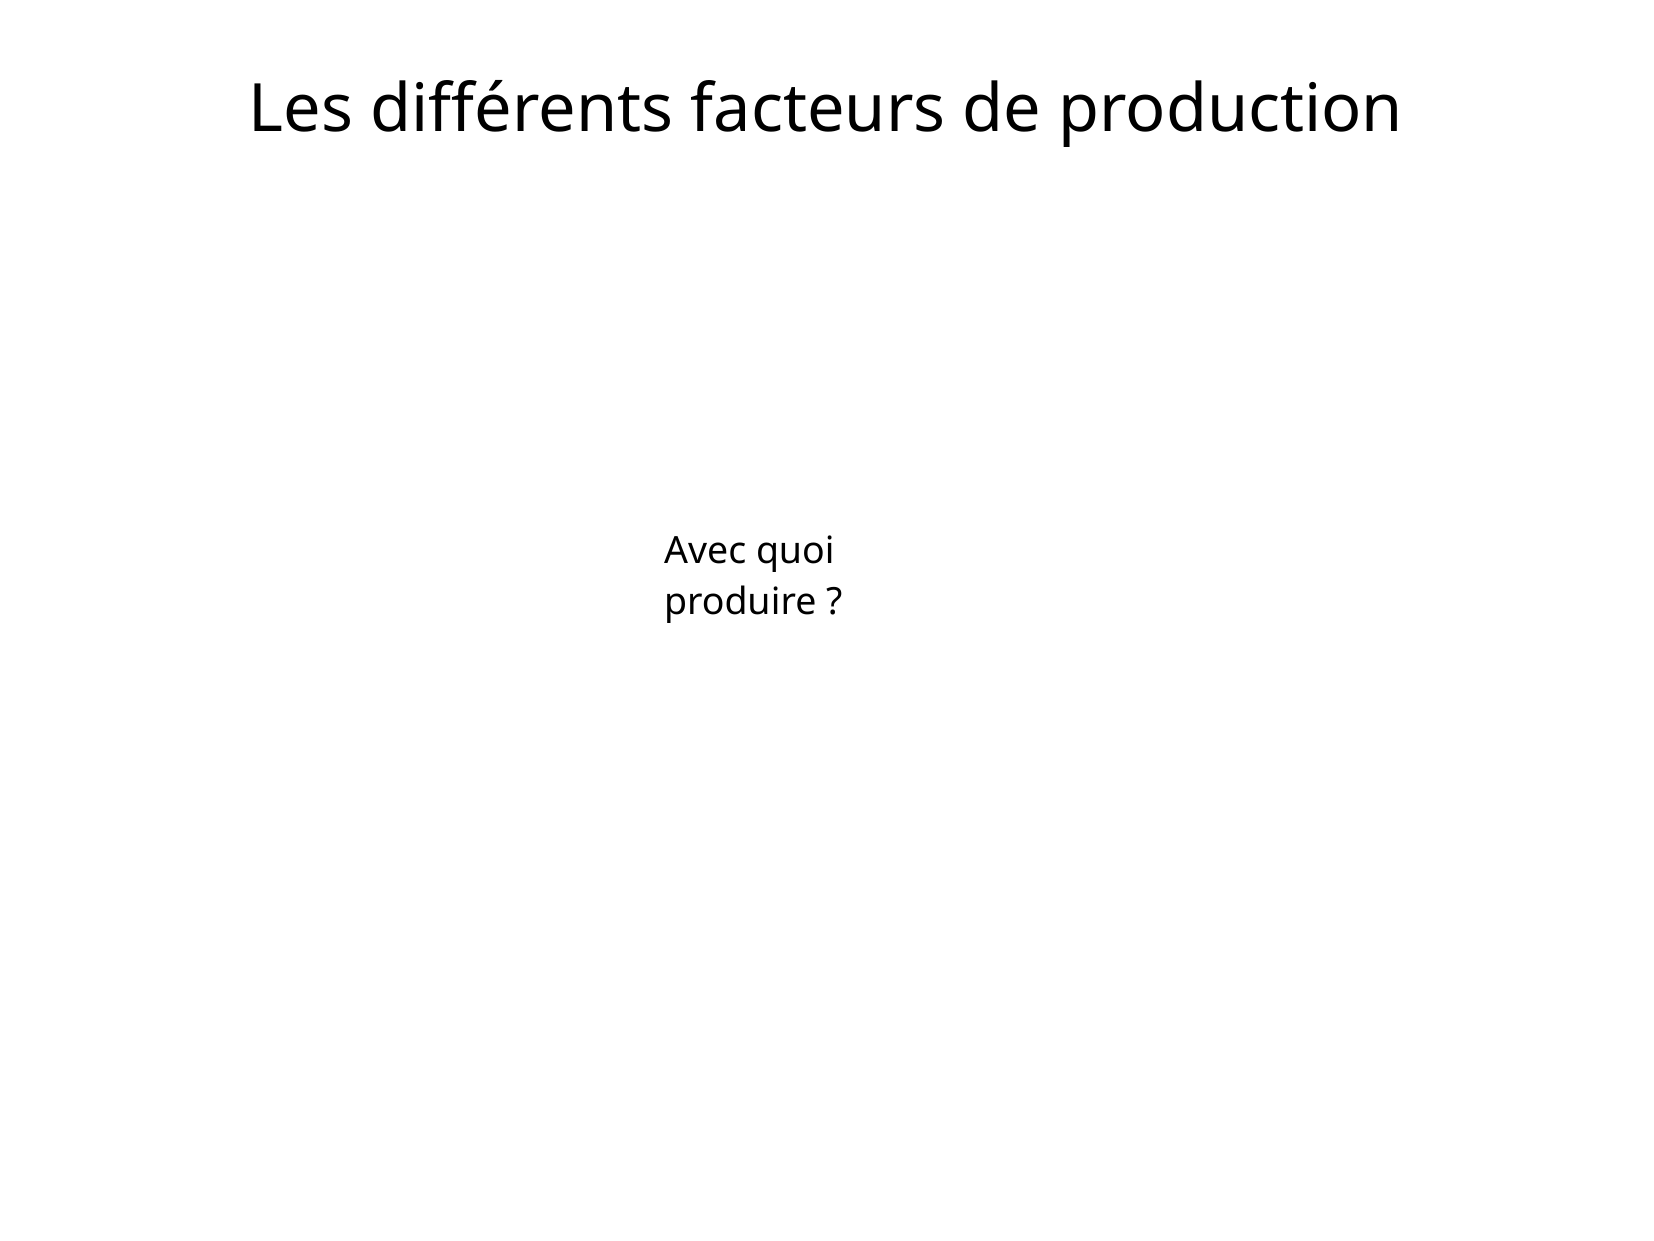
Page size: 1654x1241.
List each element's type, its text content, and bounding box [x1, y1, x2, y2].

text_box Avec quoi produire ? [649, 516, 1004, 575]
title Les différents facteurs de production [82, 46, 1571, 166]
